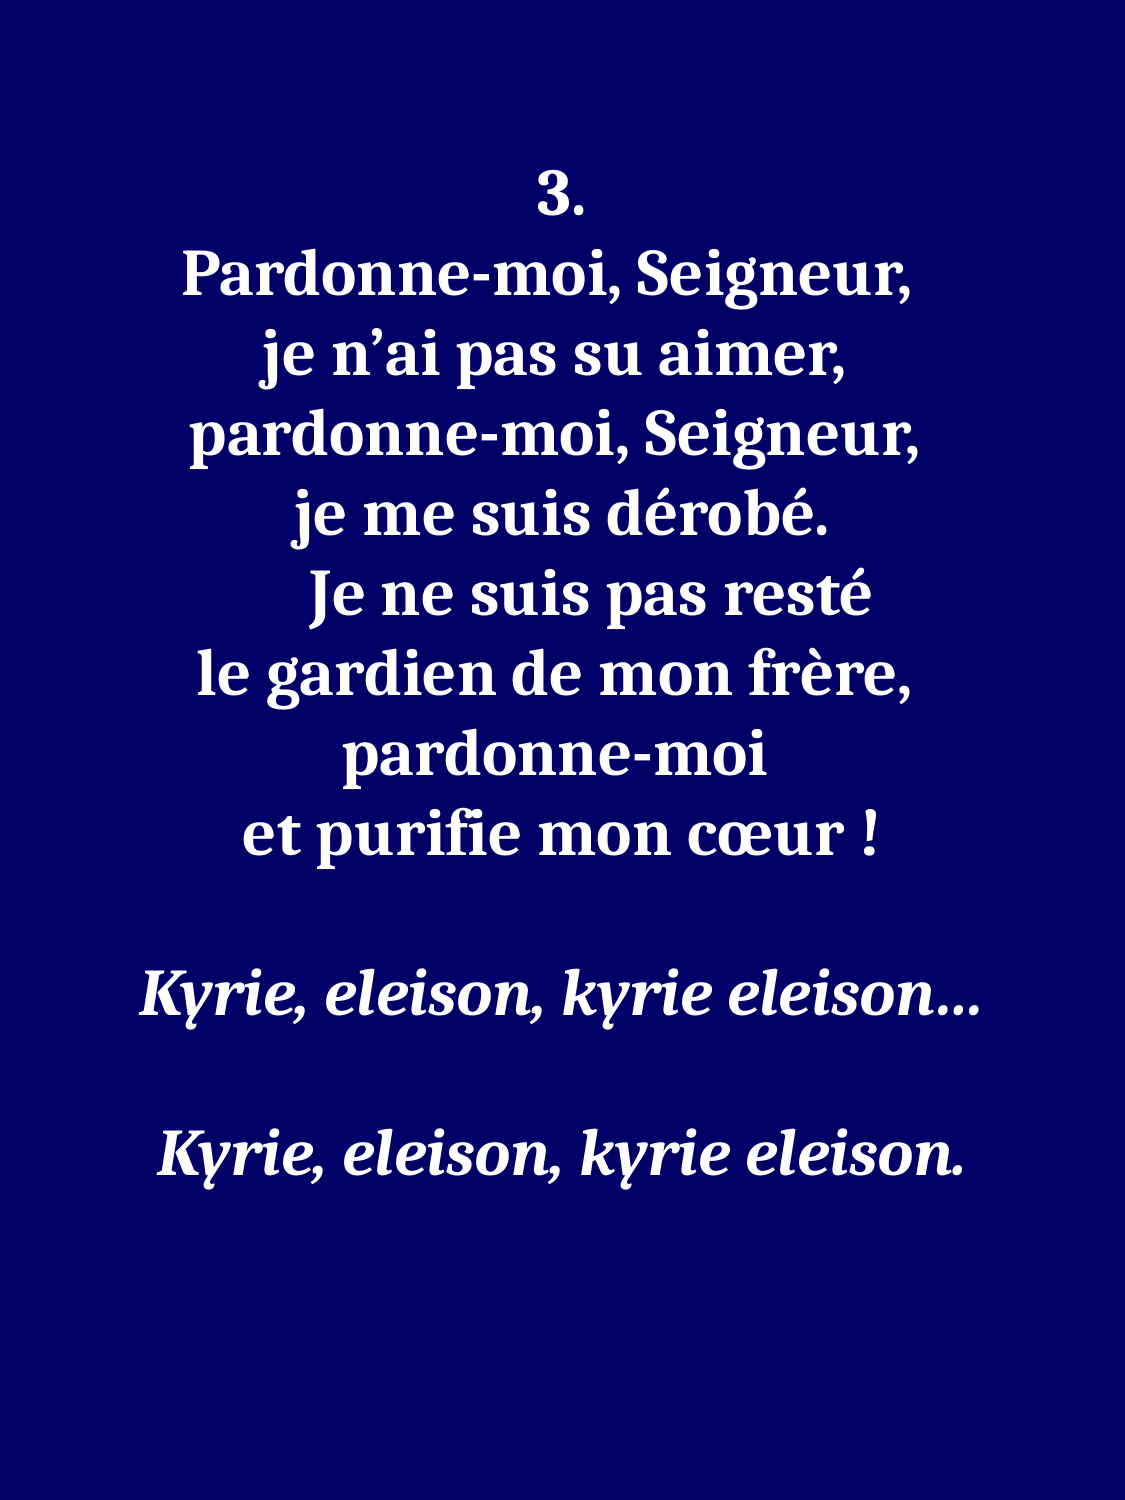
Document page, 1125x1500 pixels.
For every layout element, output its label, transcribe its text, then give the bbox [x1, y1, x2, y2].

text_box 3. Pardonne-moi, Seigneur, je n’ai pas su aimer, pardonne-moi, Seigneur, je me suis dérobé. Je ne suis pas resté le gardien de mon frère, pardonne-moi et purifie mon cœur ! Kyrie, eleison, kyrie eleison… Kyrie, eleison, kyrie eleison. [0, 141, 1125, 1333]
